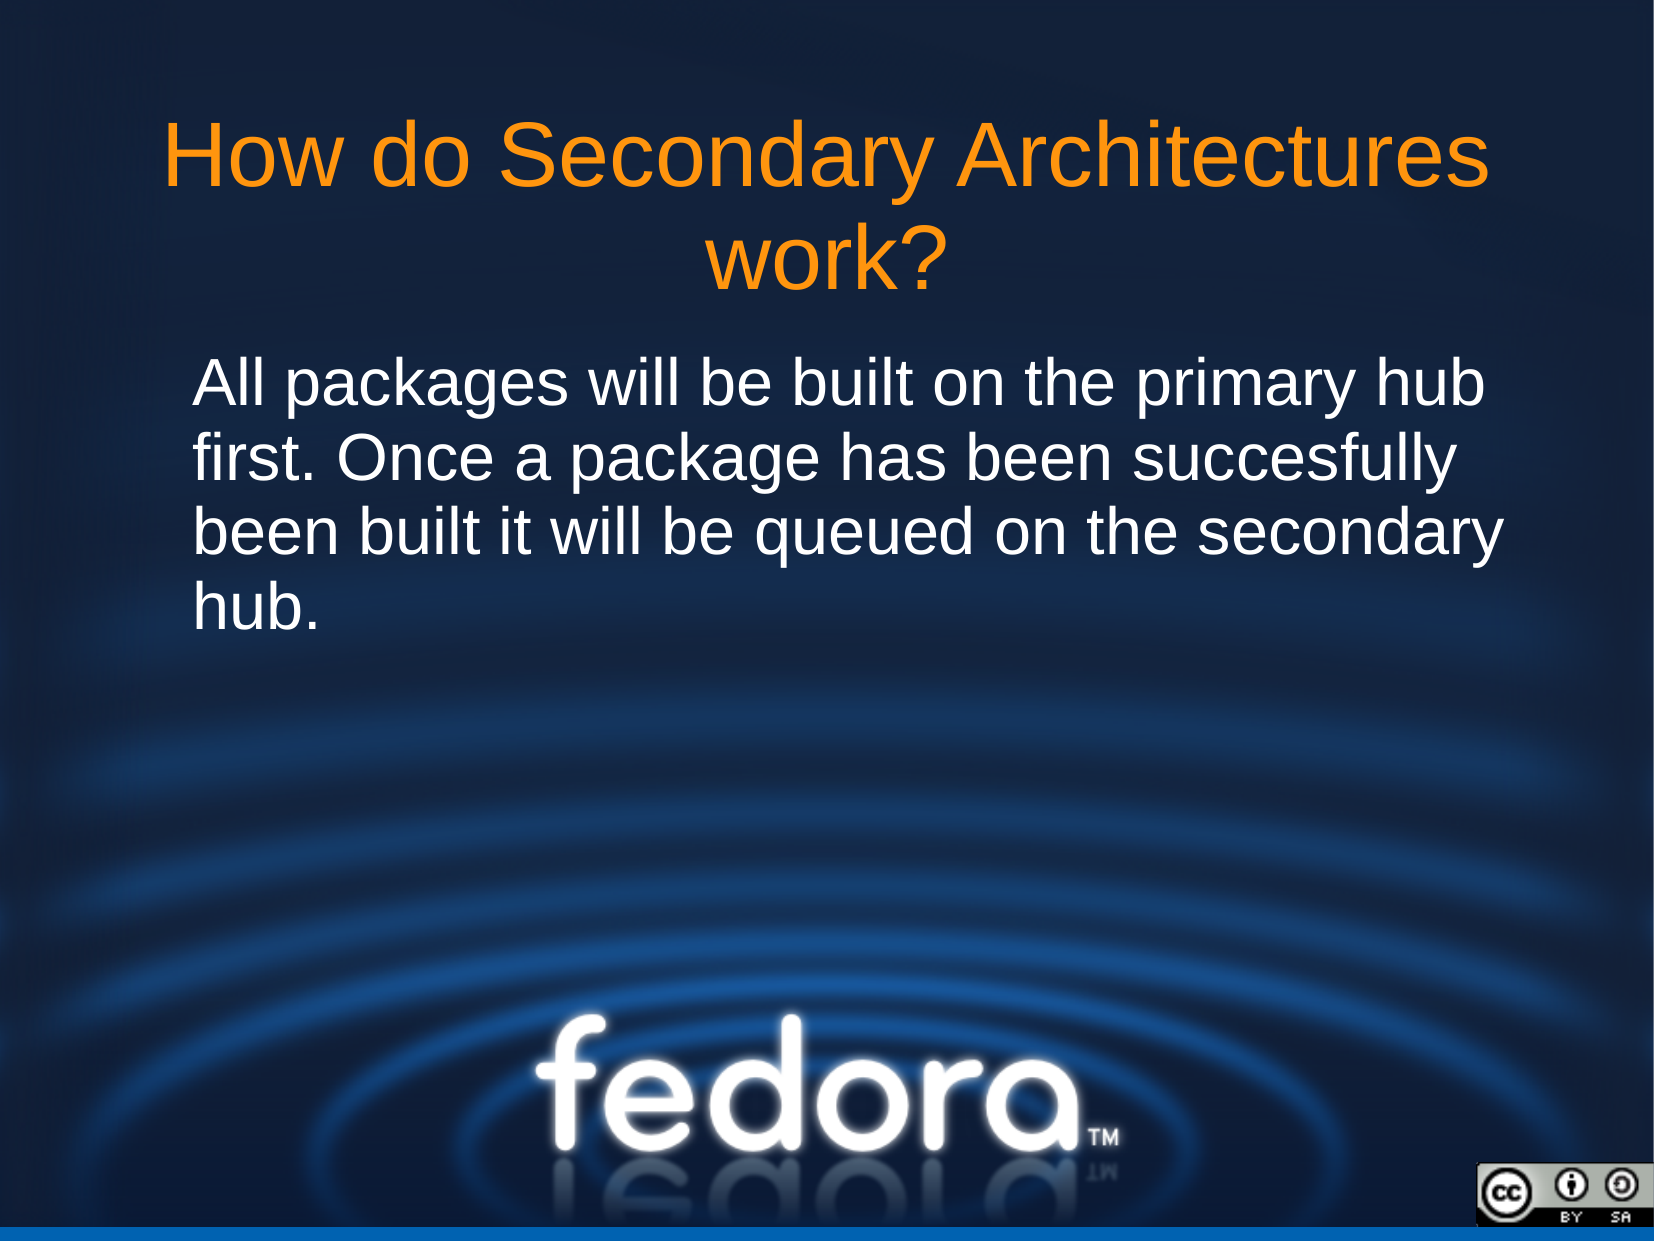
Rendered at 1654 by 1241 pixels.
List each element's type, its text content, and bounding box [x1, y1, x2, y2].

title How do Secondary Architectures work? [121, 102, 1534, 310]
picture [0, 0, 1654, 1227]
list All packages will be built on the primary hub first. Once a package has been succesfully been built it will be queued on the secondary hub. [121, 344, 1534, 1127]
